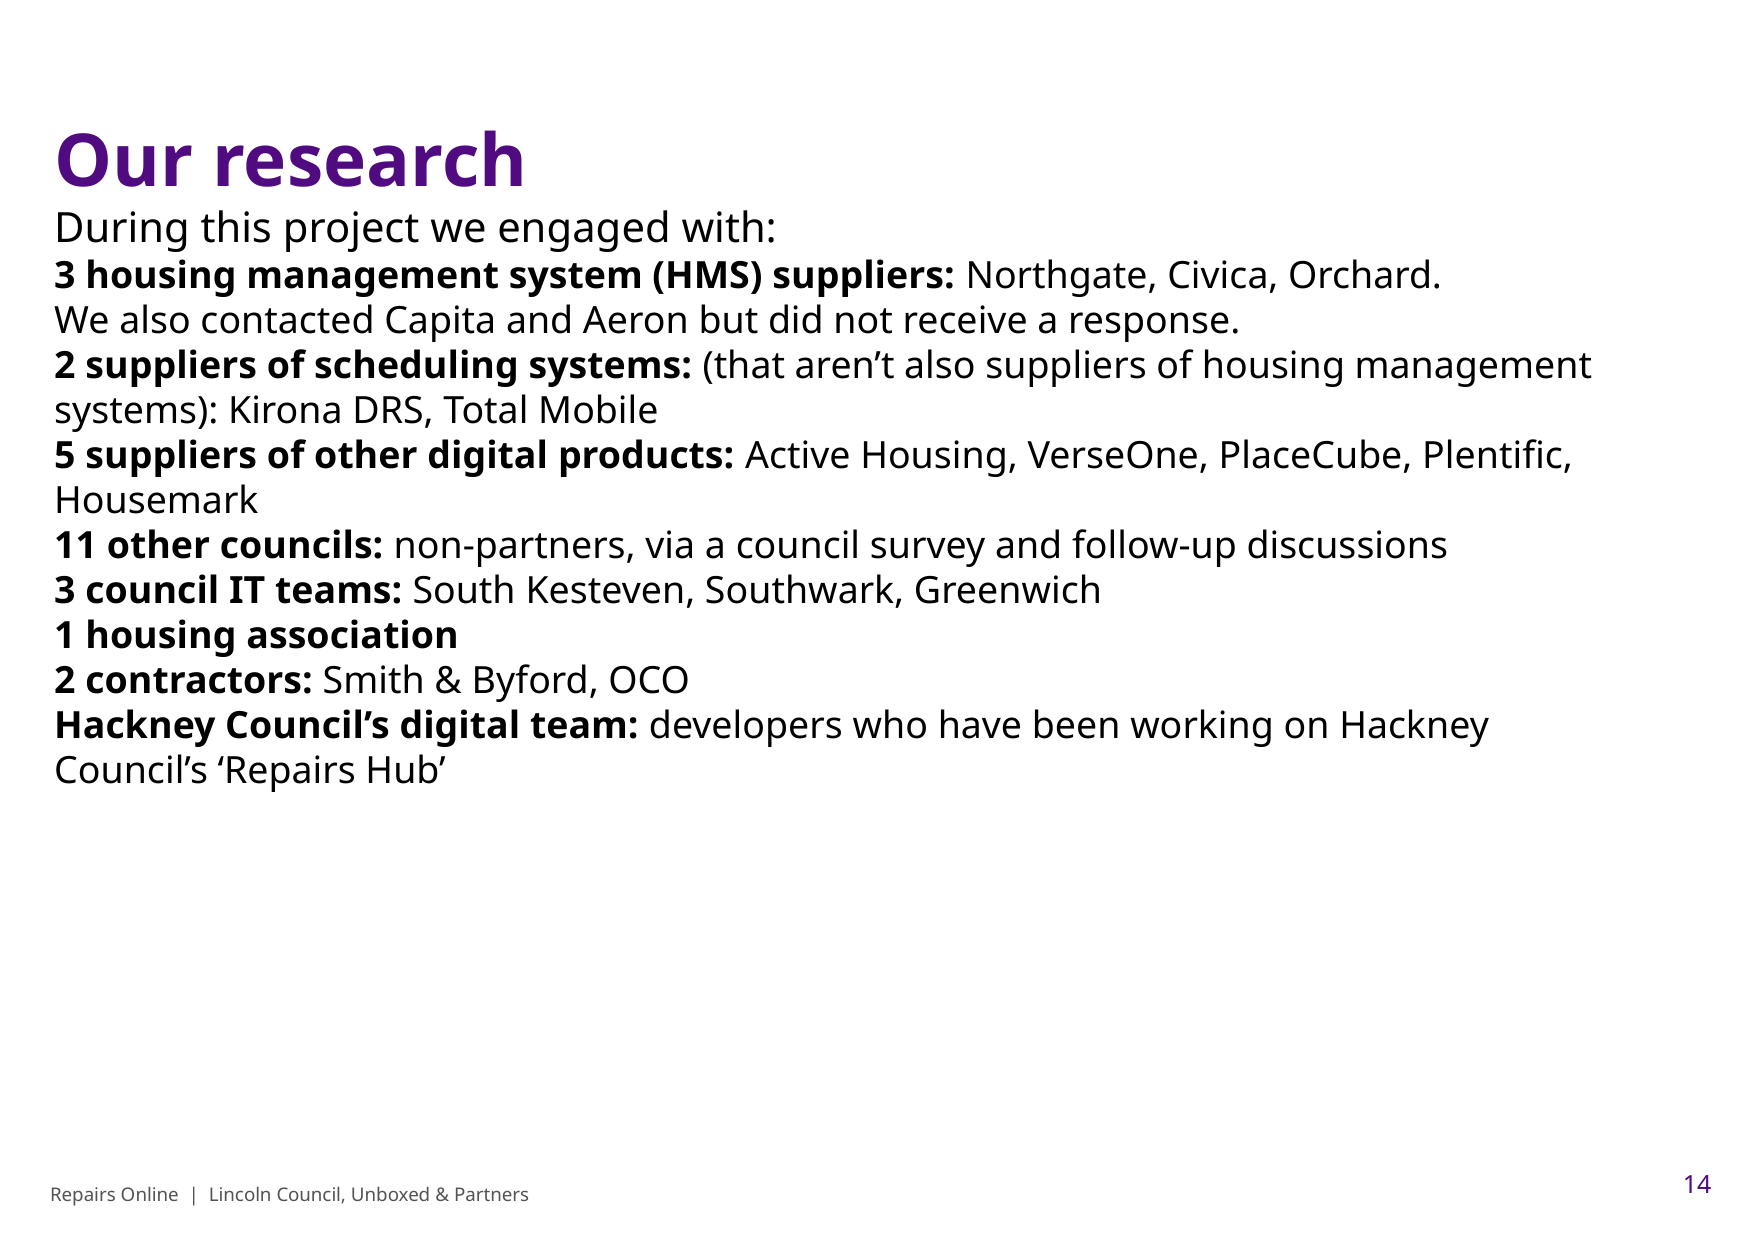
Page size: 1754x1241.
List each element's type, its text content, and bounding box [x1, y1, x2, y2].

slide_number <number> [1625, 1138, 1731, 1234]
title Our research During this project we engaged with: 3 housing management system (HMS) suppliers: Northgate, Civica, Orchard. We also contacted Capita and Aeron but did not receive a response. 2 suppliers of scheduling systems: (that aren’t also suppliers of housing management systems): Kirona DRS, Total Mobile 5 suppliers of other digital products: Active Housing, VerseOne, PlaceCube, Plentific, Housemark 11 other councils: non-partners, via a council survey and follow-up discussions 3 council IT teams: South Kesteven, Southwark, Greenwich 1 housing association 2 contractors: Smith & Byford, OCO Hackney Council’s digital team: developers who have been working on Hackney Council’s ‘Repairs Hub’ [35, 94, 1660, 1074]
